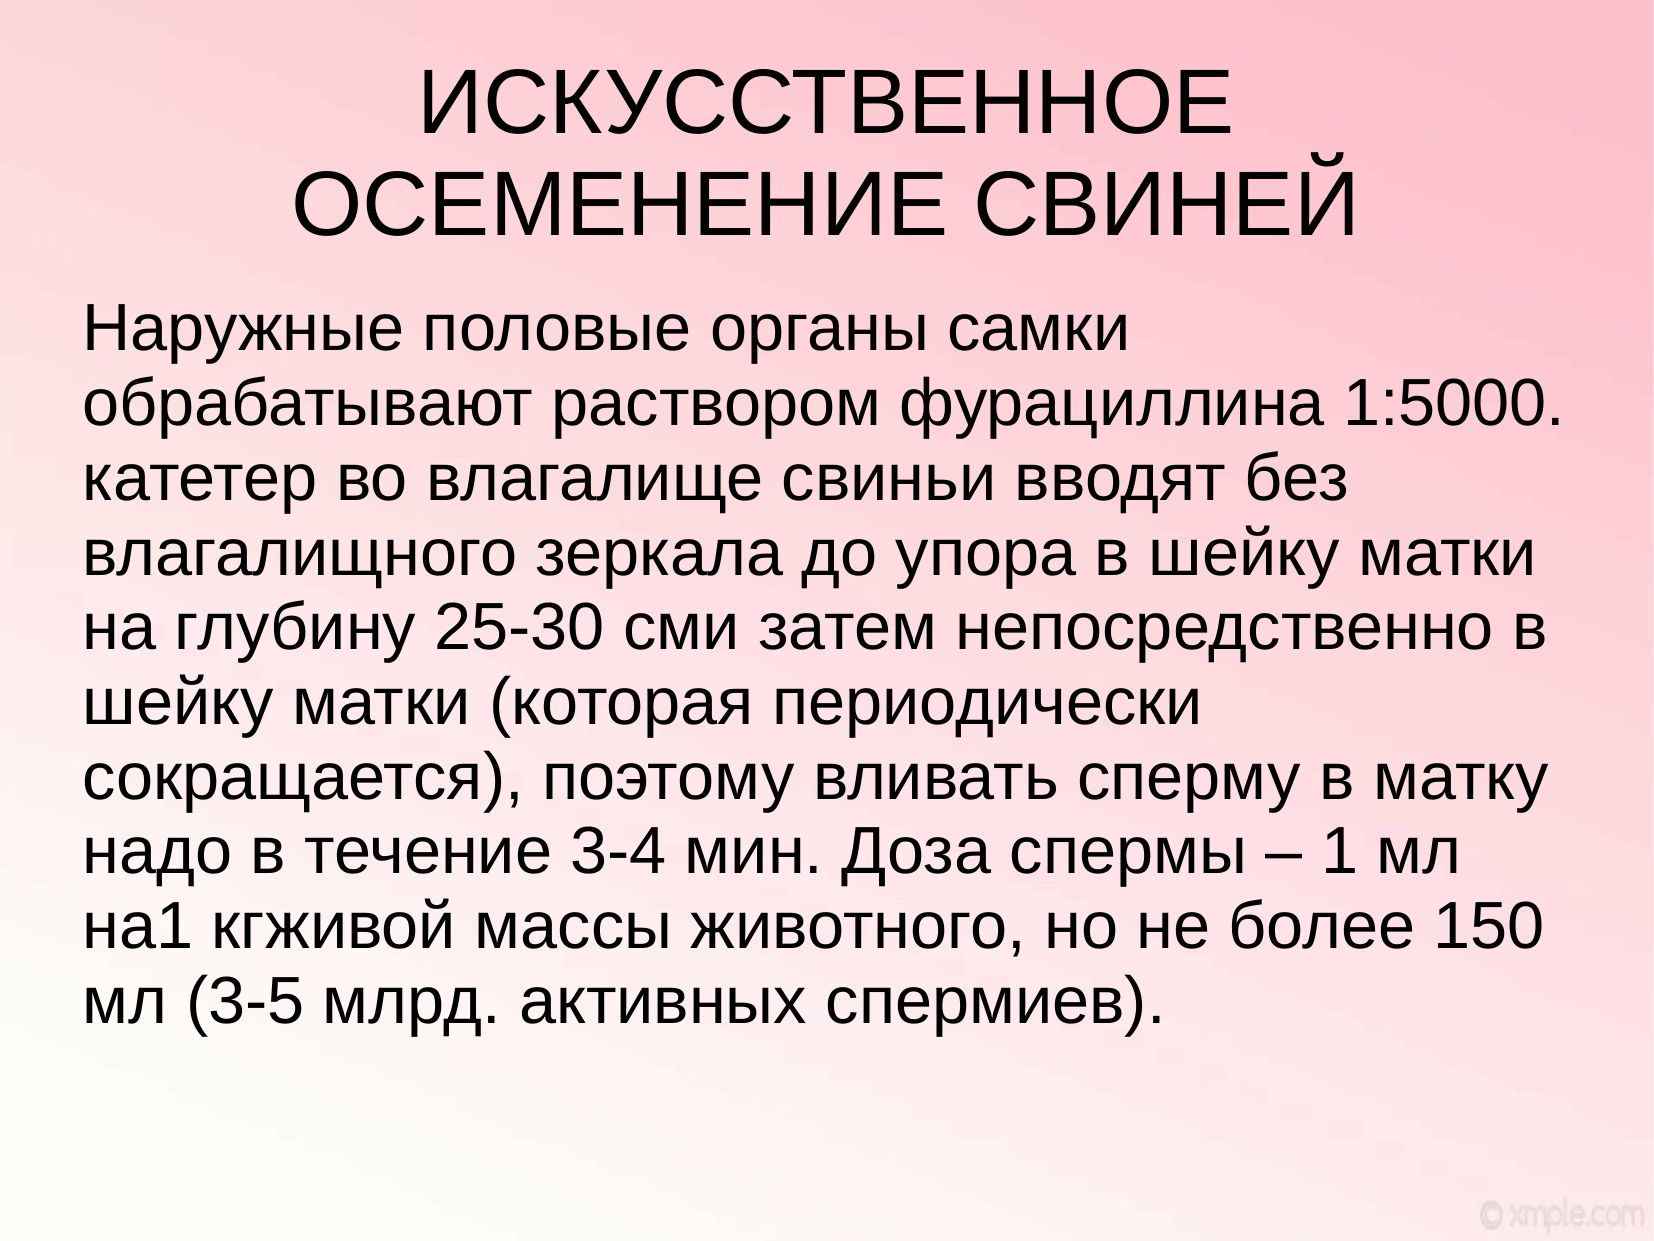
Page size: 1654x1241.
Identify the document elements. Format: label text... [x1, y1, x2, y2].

title ИСКУССТВЕННОЕ ОСЕМЕНЕНИЕ СВИНЕЙ [82, 49, 1571, 257]
picture [0, 0, 1654, 1241]
list Наружные половые органы самки обрабатывают раствором фурациллина 1:5000. катетер во влагалище свиньи вводят без влагалищного зеркала до упора в шейку матки на глубину 25-30 сми затем непосредственно в шейку матки (которая периодически сокращается), поэтому вливать сперму в матку надо в течение 3-4 мин. Доза спермы – 1 мл на1 кгживой массы животного, но не более 150 мл (3-5 млрд. активных спермиев). [82, 290, 1571, 1109]
